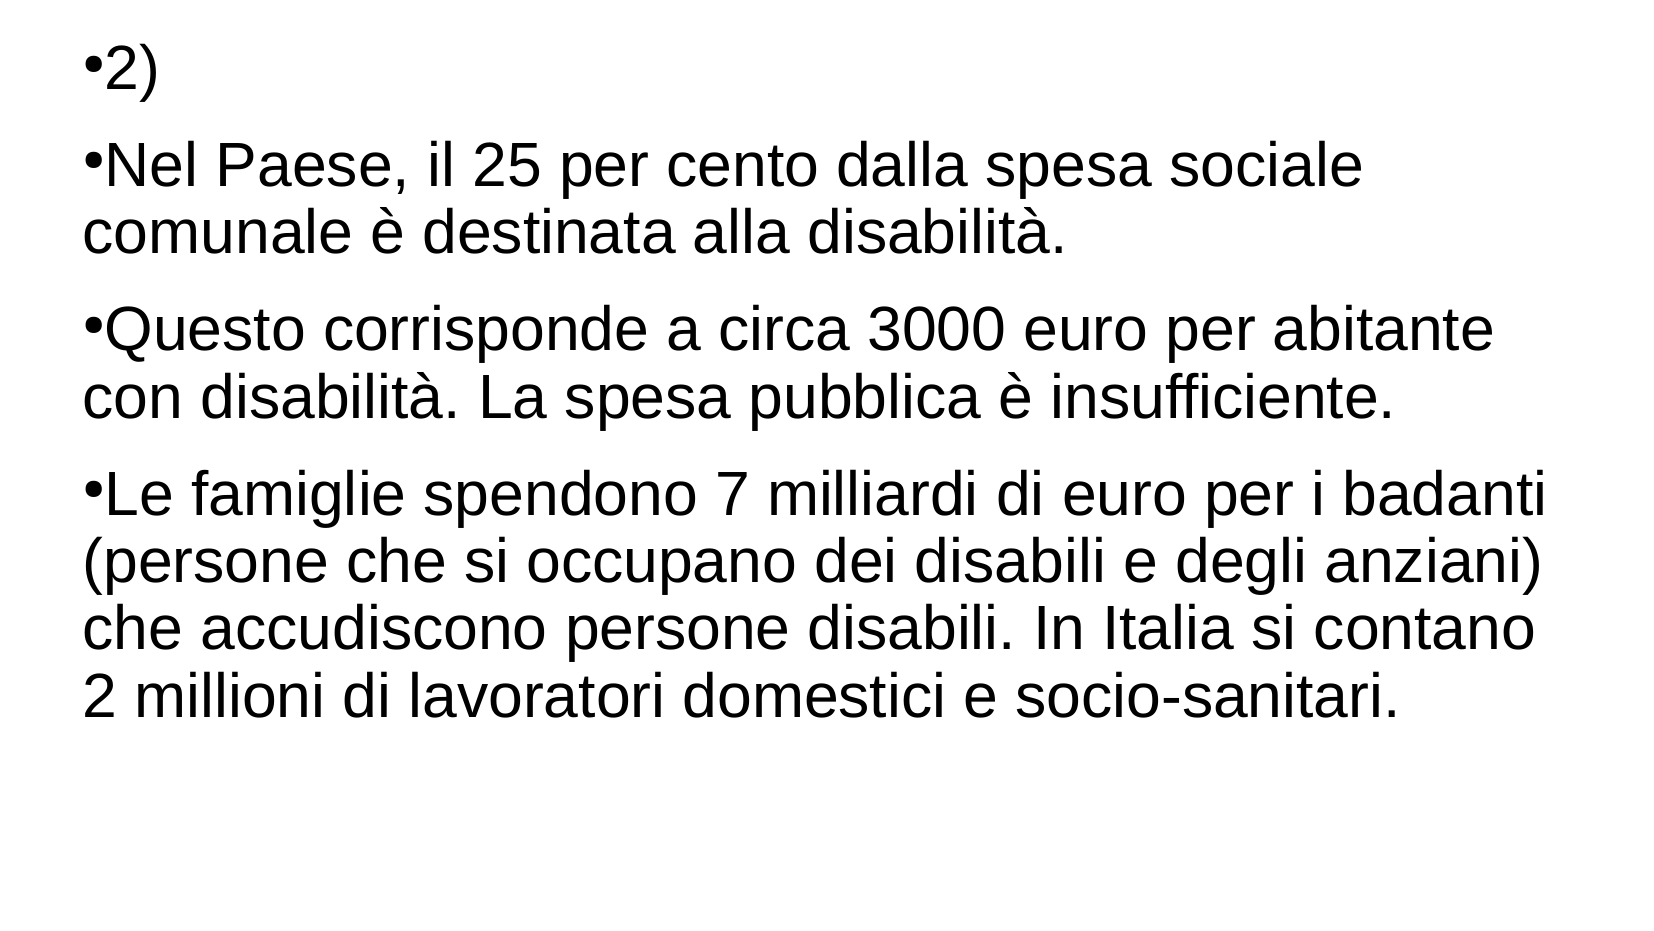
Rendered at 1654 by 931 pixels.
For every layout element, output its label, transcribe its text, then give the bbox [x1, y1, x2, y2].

list 2) Nel Paese, il 25 per cento dalla spesa sociale comunale è destinata alla disabilità. Questo corrisponde a circa 3000 euro per abitante con disabilità. La spesa pubblica è insufficiente. Le famiglie spendono 7 milliardi di euro per i badanti (persone che si occupano dei disabili e degli anziani) che accudiscono persone disabili. In Italia si contano 2 millioni di lavoratori domestici e socio-sanitari. [82, 35, 1571, 758]
